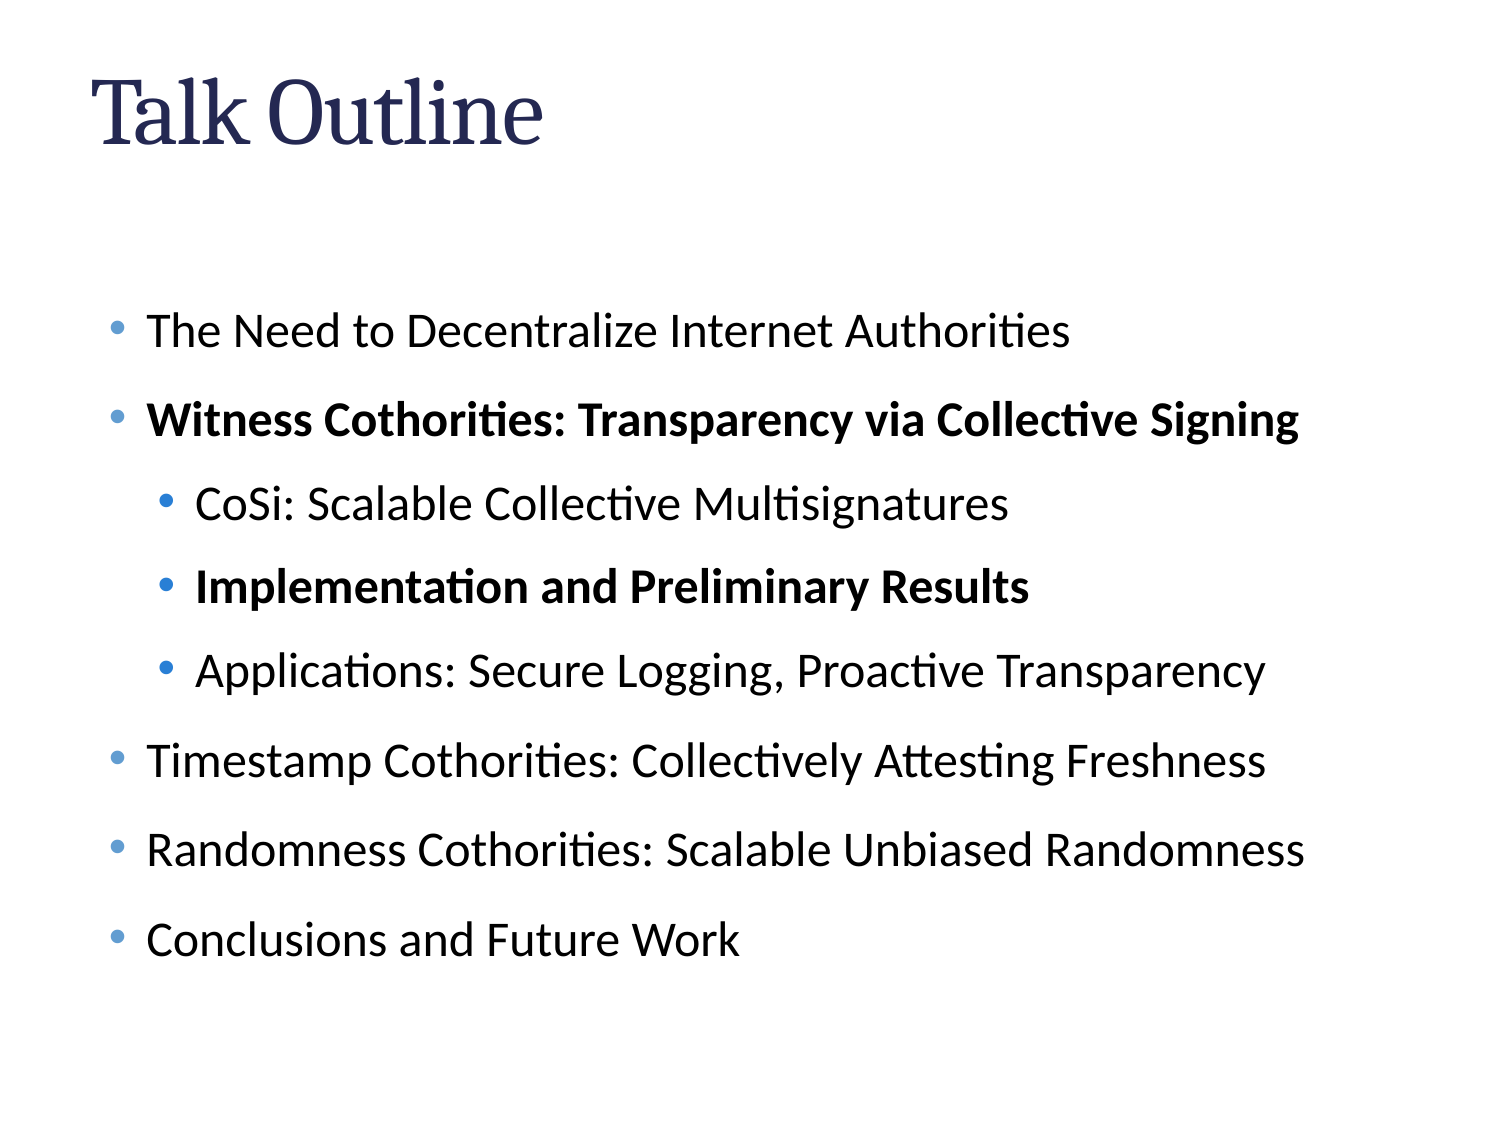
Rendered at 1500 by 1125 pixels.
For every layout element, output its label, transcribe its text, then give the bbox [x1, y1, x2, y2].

title Talk Outline [75, 12, 1325, 200]
list The Need to Decentralize Internet Authorities Witness Cothorities: Transparency via Collective Signing CoSi: Scalable Collective Multisignatures Implementation and Preliminary Results Applications: Secure Logging, Proactive Transparency Timestamp Cothorities: Collectively Attesting Freshness Randomness Cothorities: Scalable Unbiased Randomness Conclusions and Future Work [75, 200, 1325, 1063]
